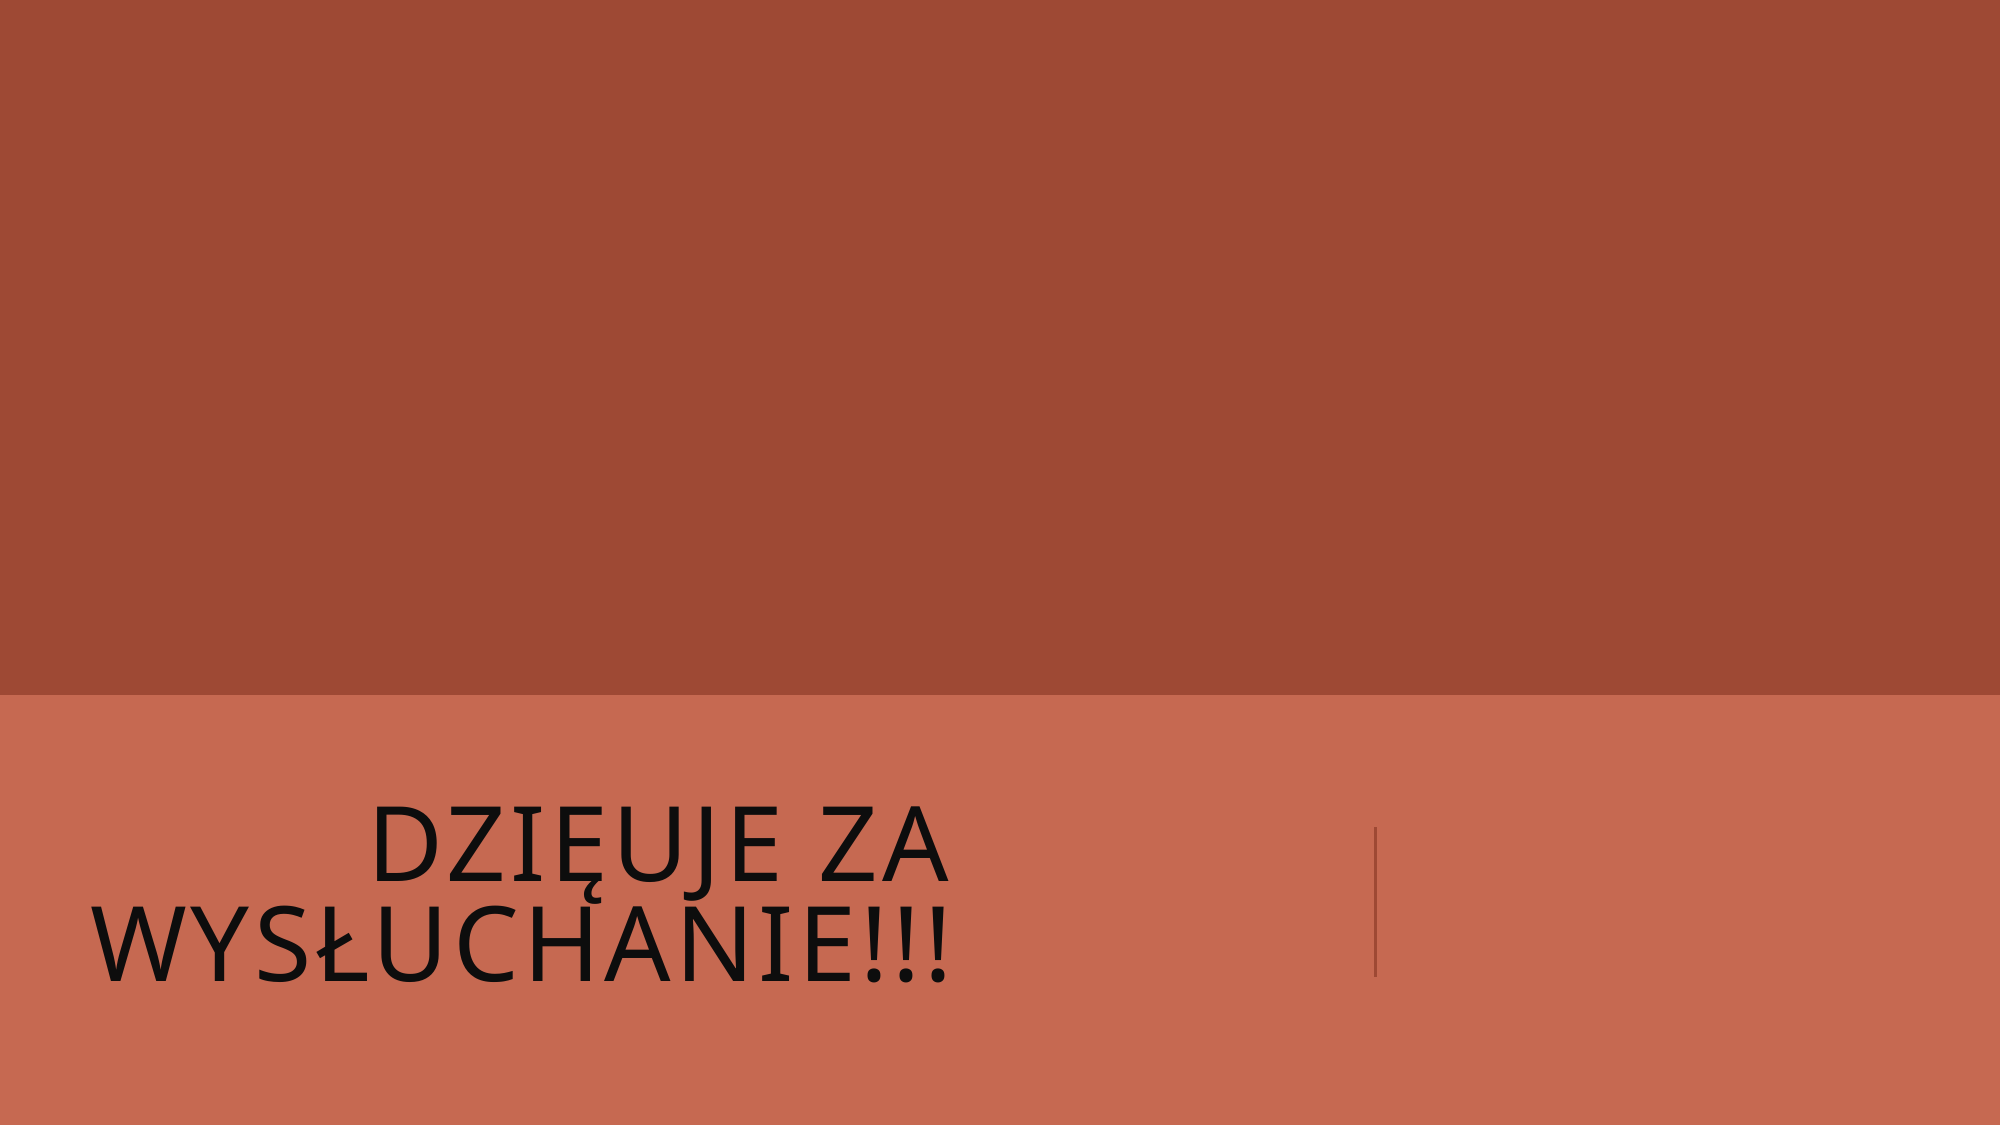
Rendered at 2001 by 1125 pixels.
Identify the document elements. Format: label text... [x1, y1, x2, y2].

title DZIĘuje za wysłuchanie!!! [75, 750, 1351, 1054]
text_box [0, 0, 2000, 1125]
